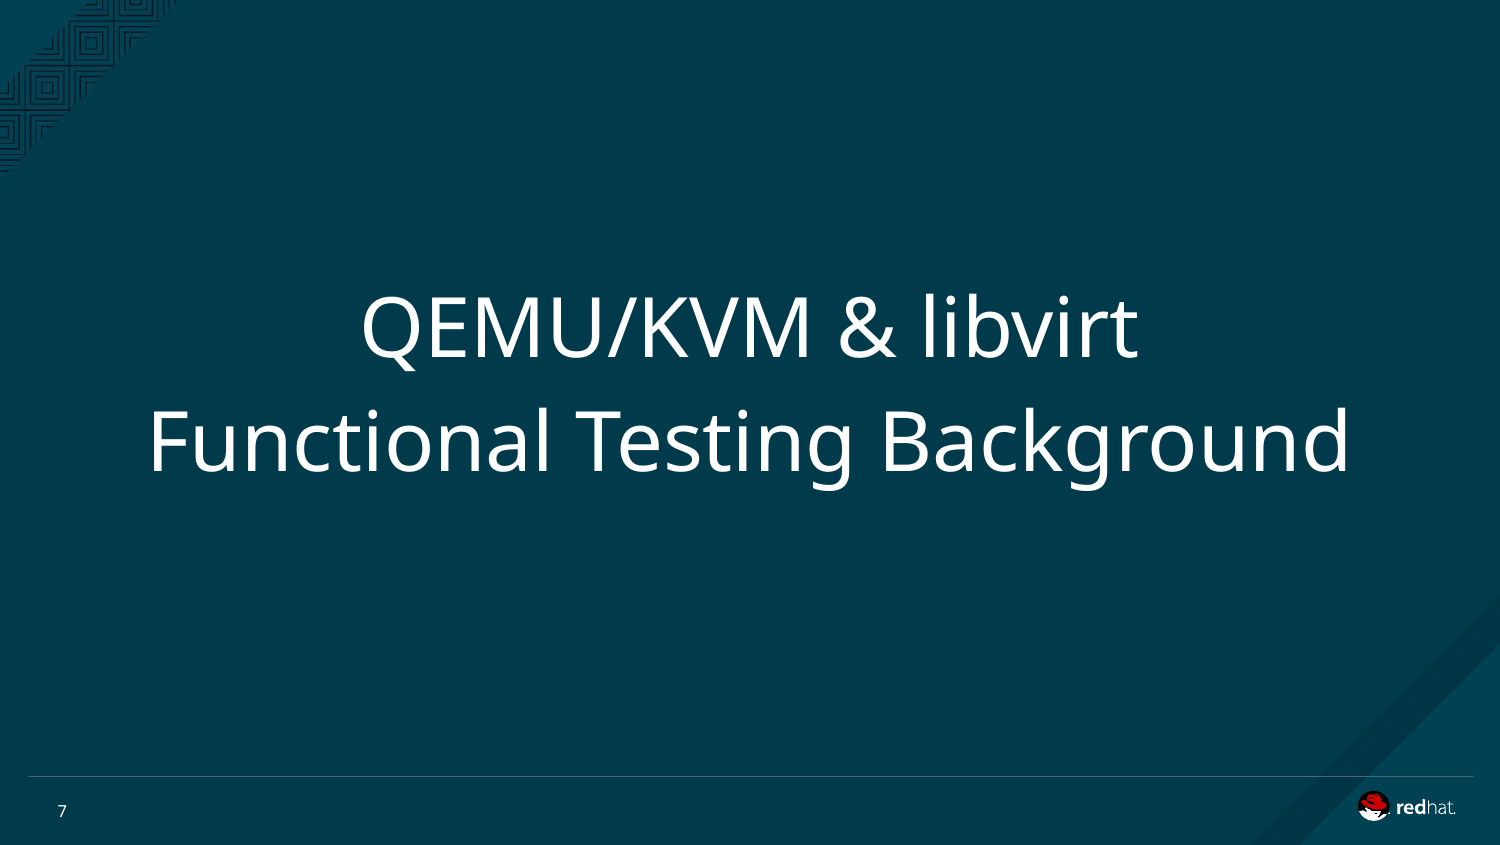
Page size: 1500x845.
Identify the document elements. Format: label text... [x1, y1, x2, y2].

title QEMU/KVM & libvirt Functional Testing Background [112, 0, 1388, 766]
picture [99, 38, 103, 49]
